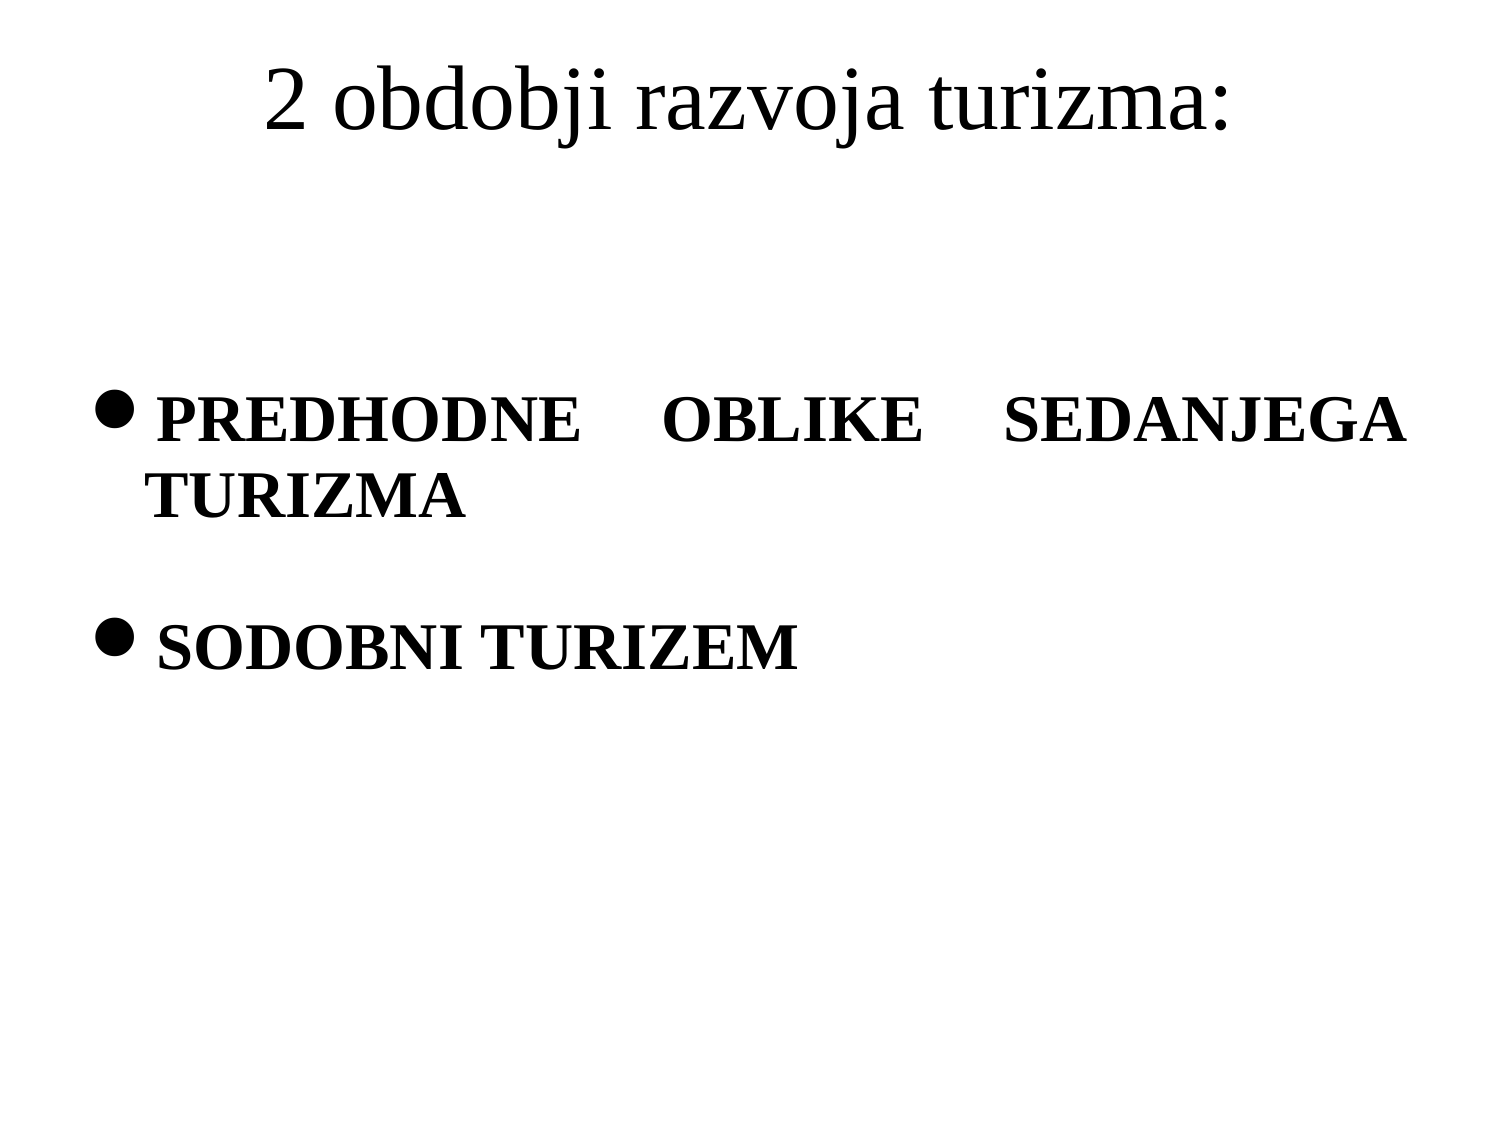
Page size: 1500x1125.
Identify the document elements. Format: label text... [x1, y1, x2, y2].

title 2 obdobji razvoja turizma: [75, 66, 1424, 257]
list PREDHODNE OBLIKE SEDANJEGA TURIZMA SODOBNI TURIZEM [75, 373, 1424, 1005]
